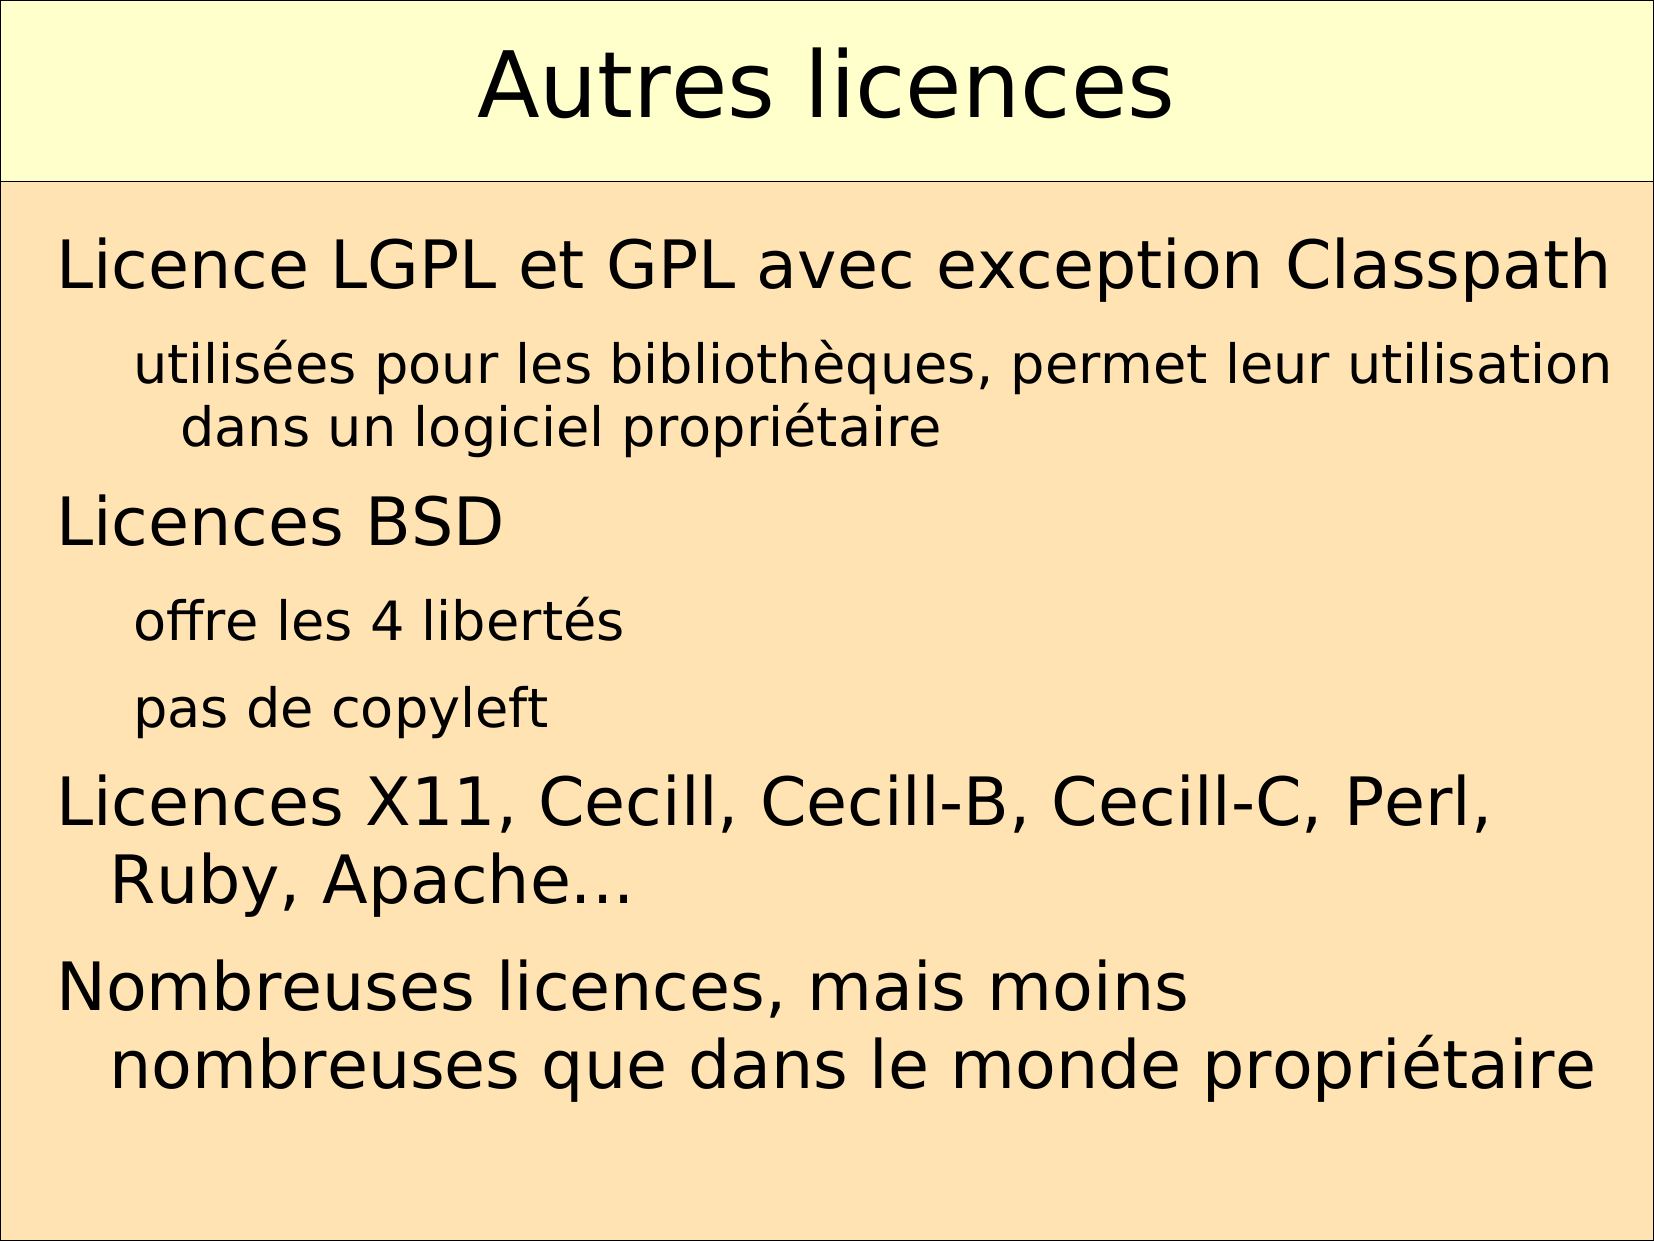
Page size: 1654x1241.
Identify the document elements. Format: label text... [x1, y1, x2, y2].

title Autres licences [0, 0, 1654, 173]
list Licence LGPL et GPL avec exception Classpath utilisées pour les bibliothèques, permet leur utilisation dans un logiciel propriétaire Licences BSD offre les 4 libertés pas de copyleft Licences X11, Cecill, Cecill-B, Cecill-C, Perl, Ruby, Apache... Nombreuses licences, mais moins nombreuses que dans le monde propriétaire [38, 226, 1623, 1183]
